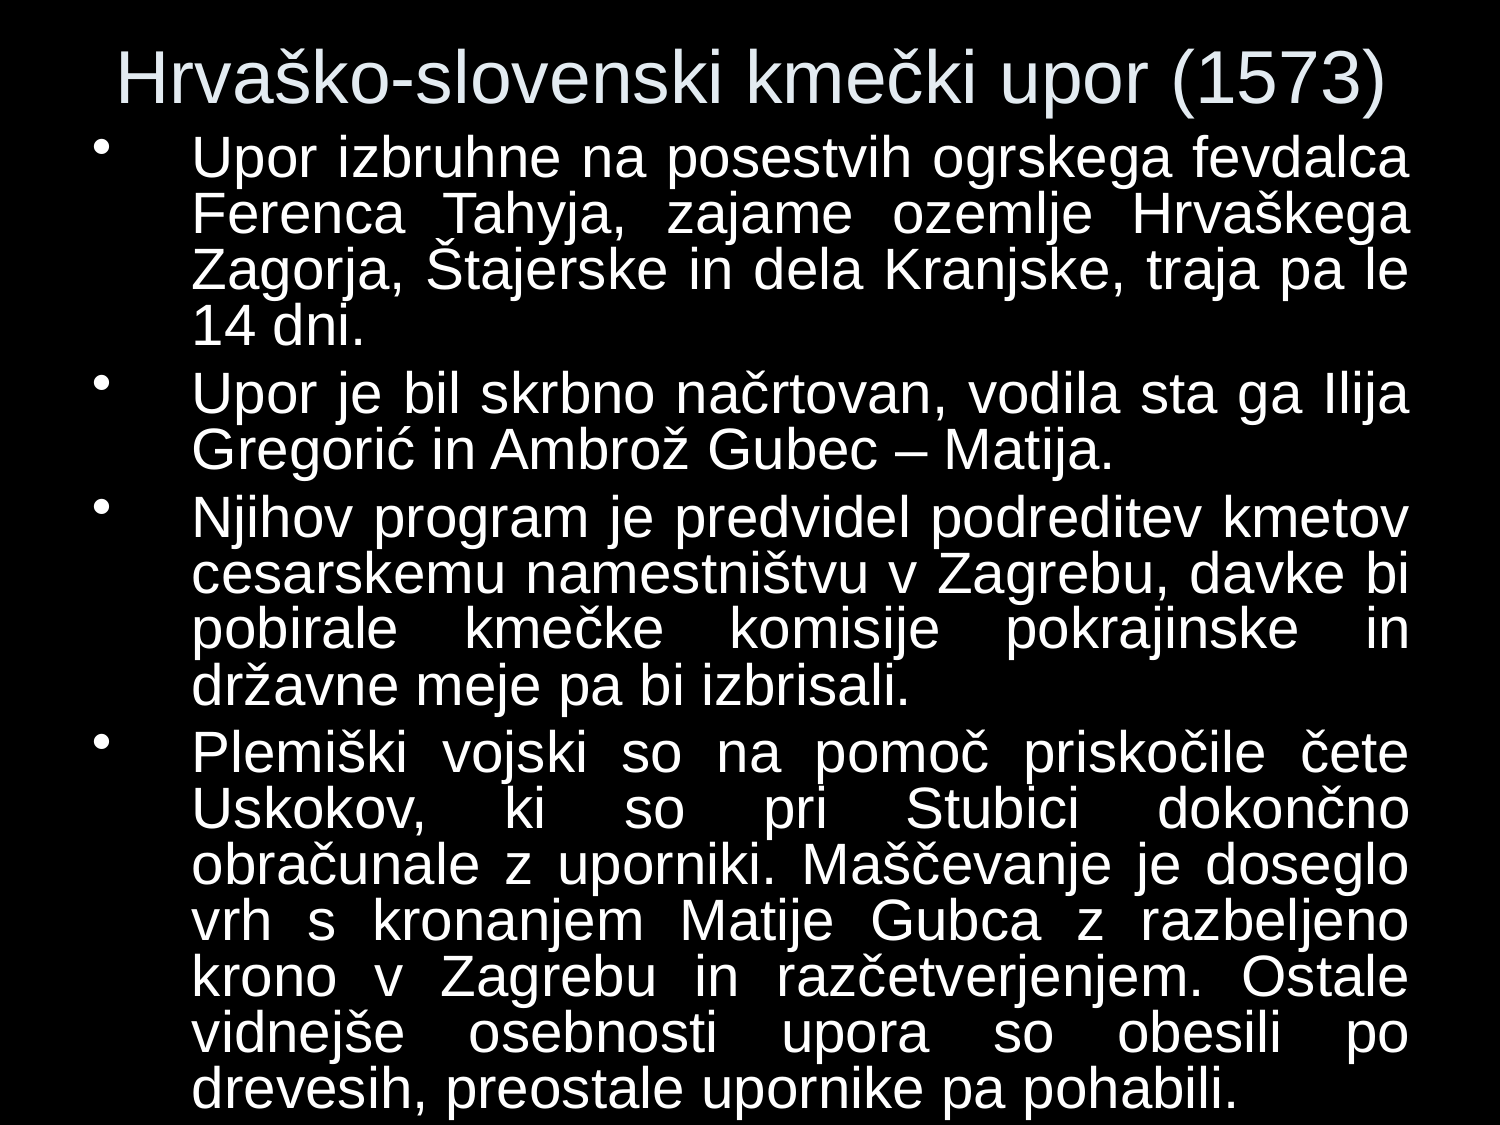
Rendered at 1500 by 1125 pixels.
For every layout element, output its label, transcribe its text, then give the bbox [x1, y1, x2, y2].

title Hrvaško-slovenski kmečki upor (1573) [76, 0, 1427, 125]
list Upor izbruhne na posestvih ogrskega fevdalca Ferenca Tahyja, zajame ozemlje Hrvaškega Zagorja, Štajerske in dela Kranjske, traja pa le 14 dni. Upor je bil skrbno načrtovan, vodila sta ga Ilija Gregorić in Ambrož Gubec – Matija. Njihov program je predvidel podreditev kmetov cesarskemu namestništvu v Zagrebu, davke bi pobirale kmečke komisije pokrajinske in državne meje pa bi izbrisali. Plemiški vojski so na pomoč priskočile čete Uskokov, ki so pri Stubici dokončno obračunale z uporniki. Maščevanje je doseglo vrh s kronanjem Matije Gubca z razbeljeno krono v Zagrebu in razčetverjenjem. Ostale vidnejše osebnosti upora so obesili po drevesih, preostale upornike pa pohabili. [76, 125, 1427, 868]
